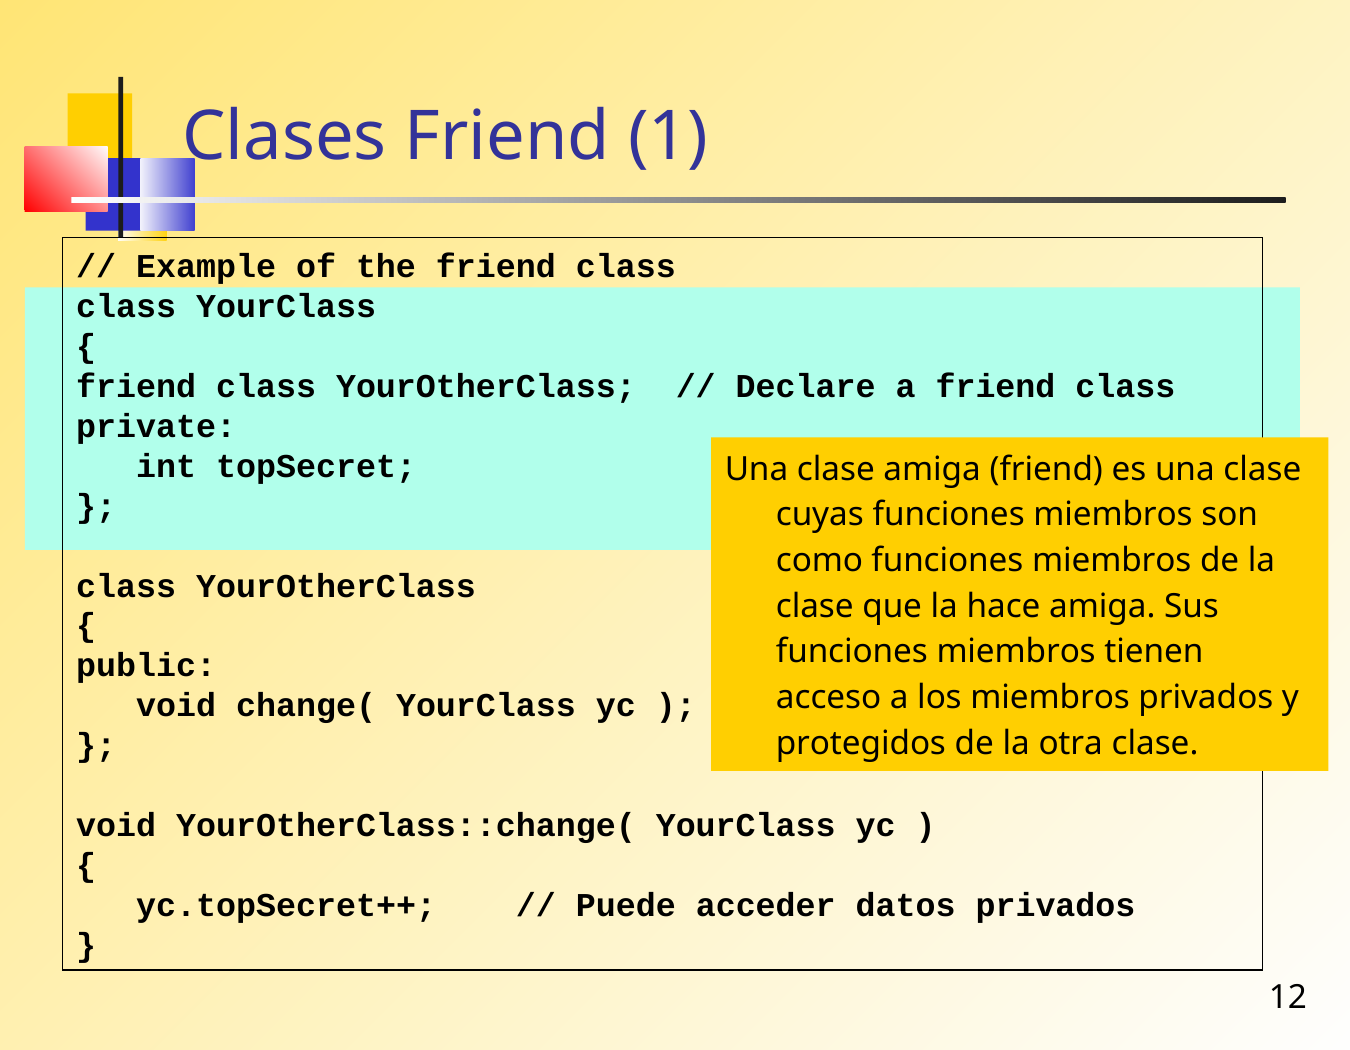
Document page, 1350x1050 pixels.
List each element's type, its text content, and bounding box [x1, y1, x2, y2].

text_box [24, 287, 62, 550]
title Clases Friend (1)‏ [168, 34, 1320, 187]
text_box [1263, 287, 1300, 437]
text_box // Example of the friend class class YourClass { friend class YourOtherClass; // Declare a friend class private: int topSecret; }; class YourOtherClass { public: void change( YourClass yc ); }; void YourOtherClass::change( YourClass yc )‏ { yc.topSecret++; // Puede acceder datos privados } [62, 237, 1263, 970]
list Una clase amiga (friend) es una clase cuyas funciones miembros son como funciones miembros de la clase que la hace amiga. Sus funciones miembros tienen acceso a los miembros privados y protegidos de la otra clase. [711, 437, 1329, 751]
